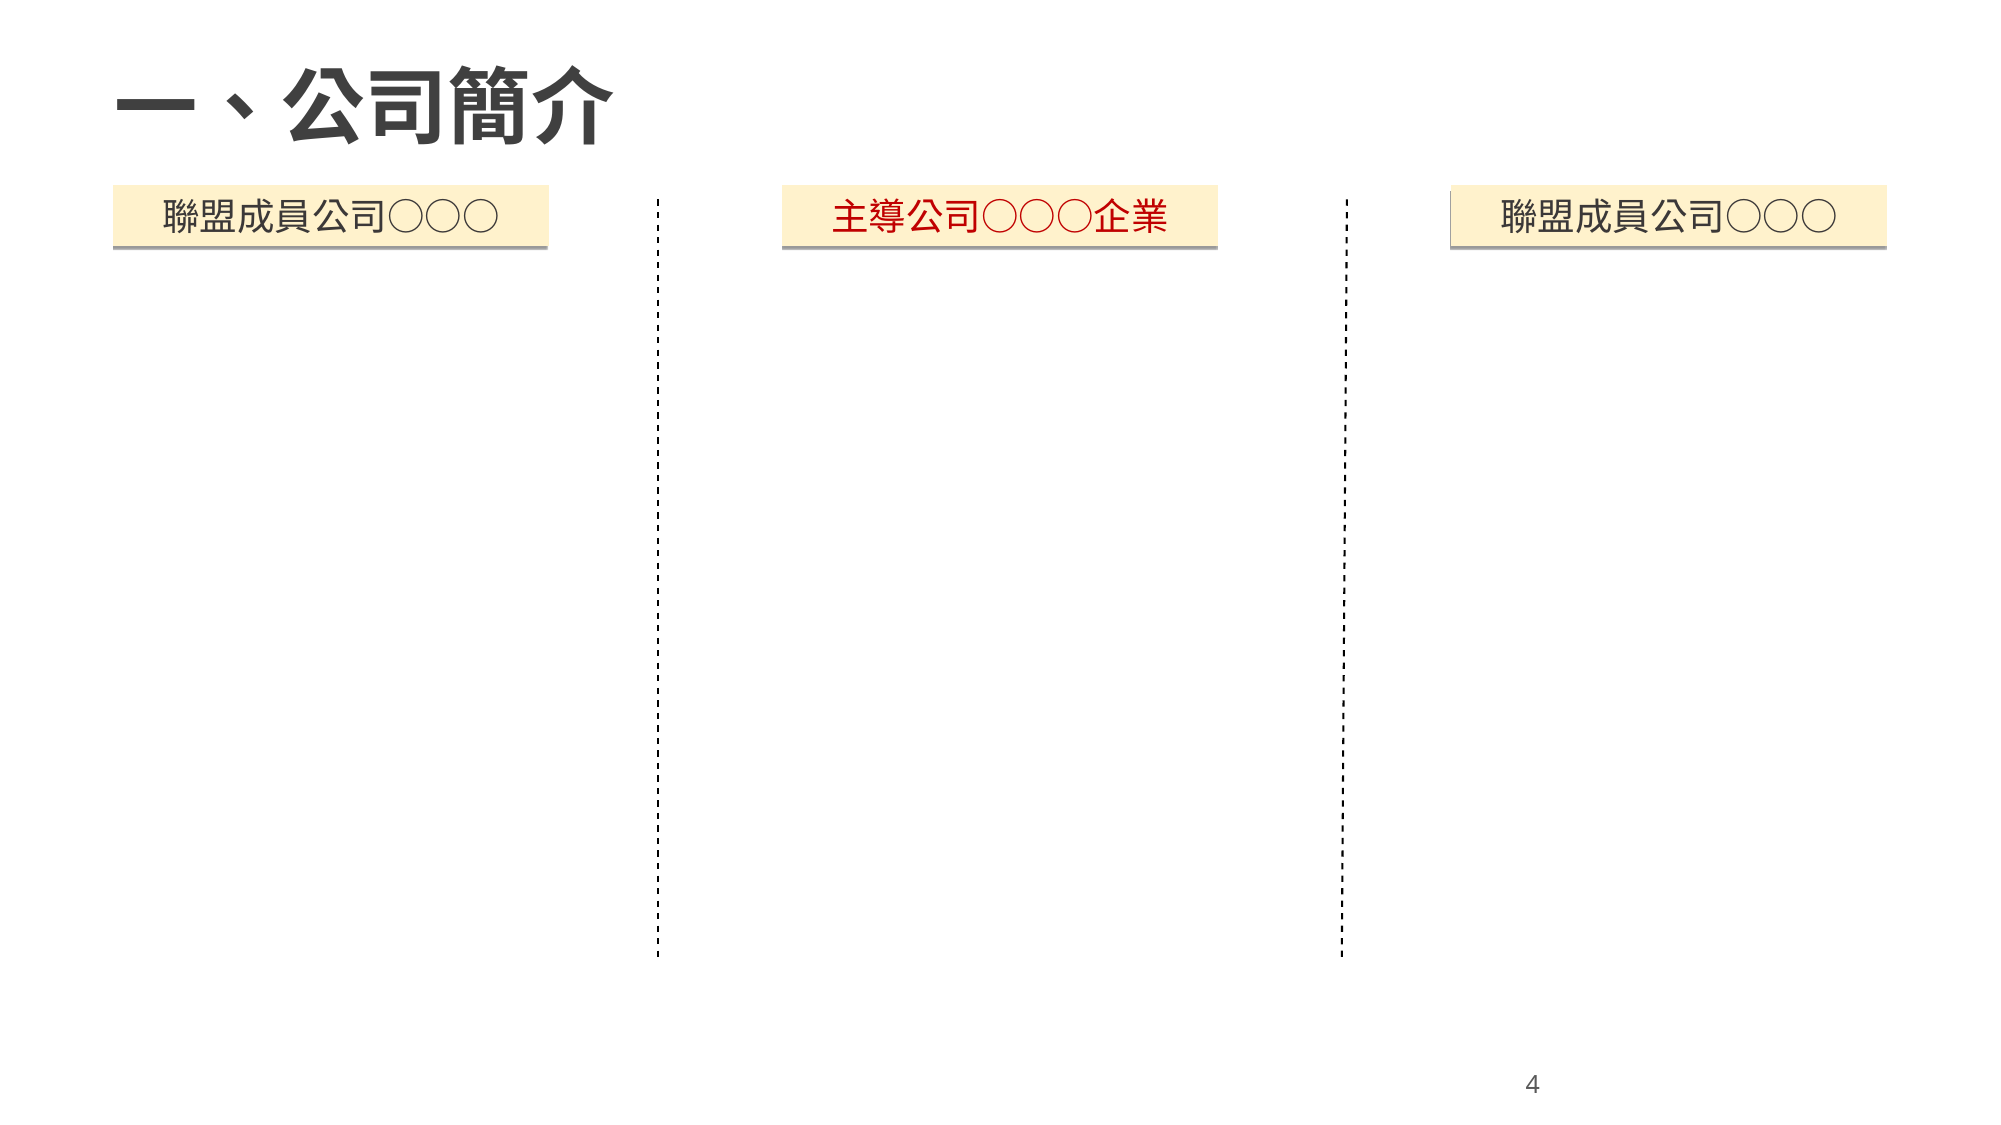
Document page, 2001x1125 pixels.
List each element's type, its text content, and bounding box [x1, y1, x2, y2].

text_box 聯盟成員公司○○○ [113, 185, 549, 246]
text_box 4 [1510, 1061, 1961, 1097]
text_box 聯盟成員公司○○○ [1451, 185, 1887, 246]
title 一、公司簡介 [99, 56, 1900, 166]
text_box 主導公司○○○企業 [782, 185, 1218, 246]
